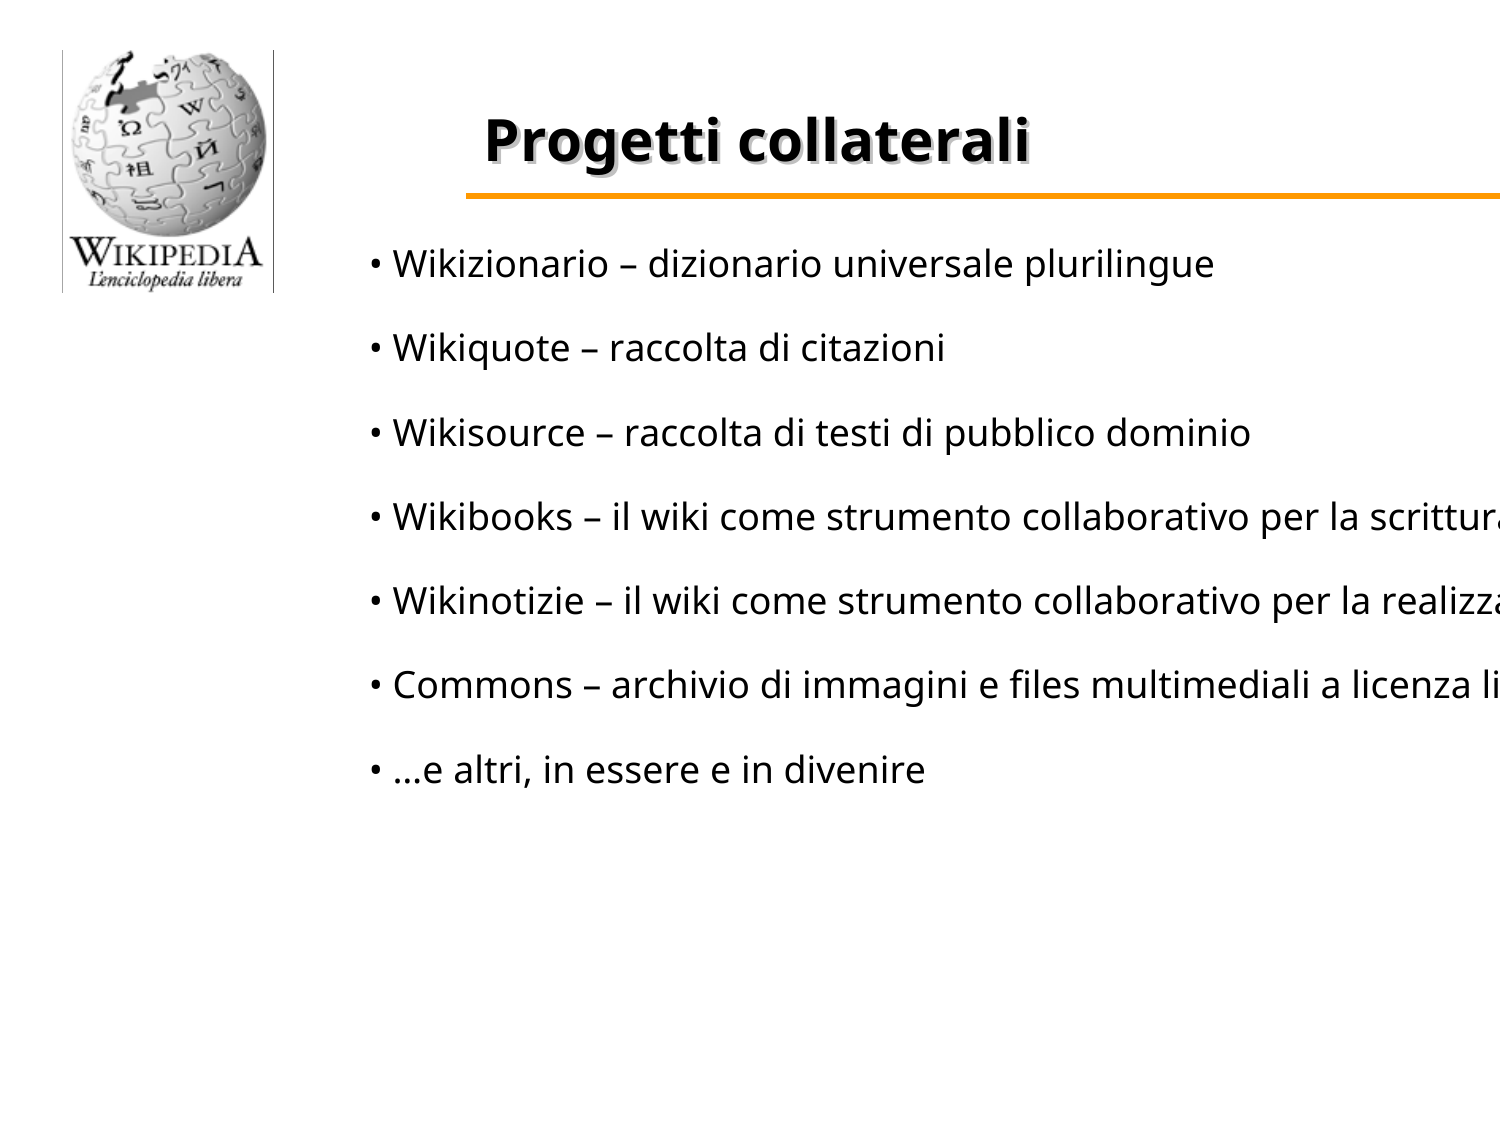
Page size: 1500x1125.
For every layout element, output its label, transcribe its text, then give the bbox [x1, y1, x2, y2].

chart [62, 50, 274, 293]
text_box Progetti collaterali [469, 88, 1047, 187]
text_box Wikizionario – dizionario universale plurilingue Wikiquote – raccolta di citazioni Wikisource – raccolta di testi di pubblico dominio Wikibooks – il wiki come strumento collaborativo per la scrittura di libri di testo e opere tematiche Wikinotizie – il wiki come strumento collaborativo per la realizzazione di un giornale on-line Commons – archivio di immagini e files multimediali a licenza libera cui tutti I wiki-progetti possono attingere …e altri, in essere e in divenire [354, 227, 1500, 803]
